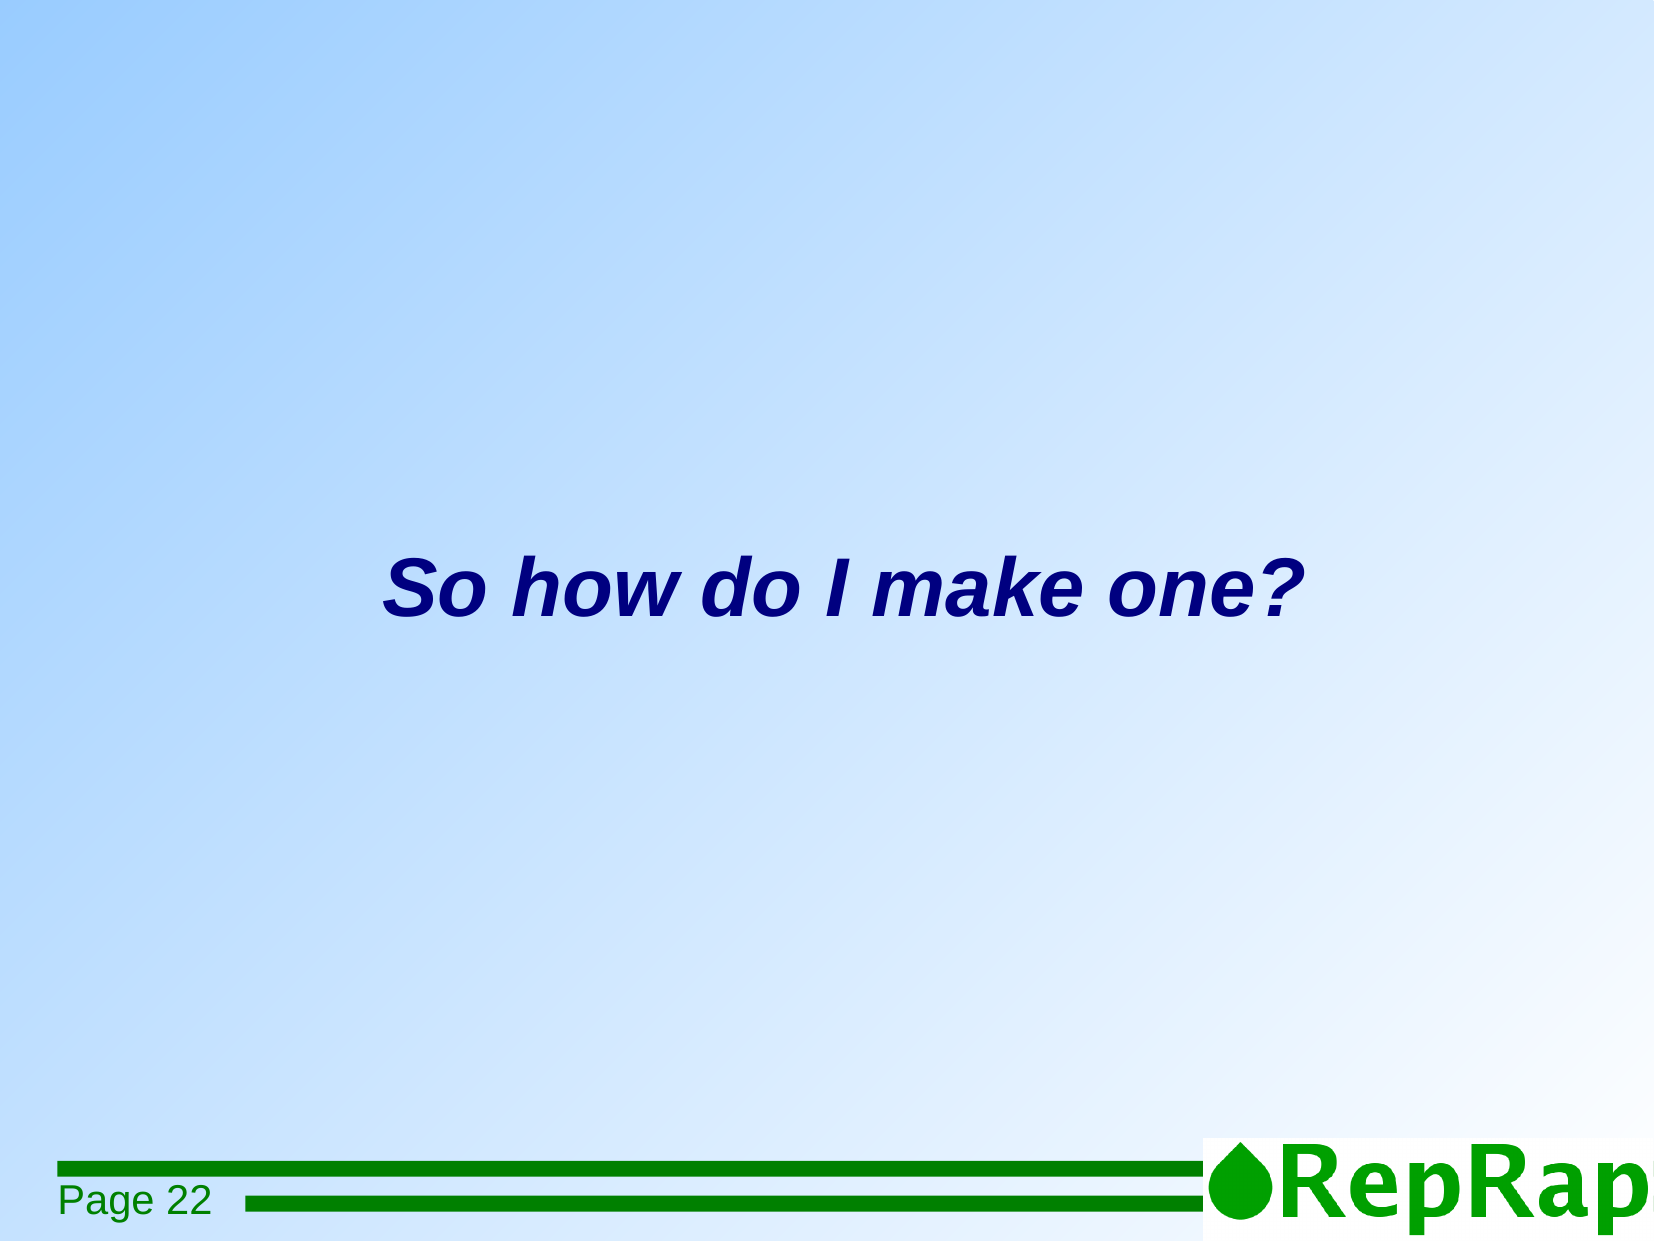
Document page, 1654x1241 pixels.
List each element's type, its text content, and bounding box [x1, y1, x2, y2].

picture [1203, 1138, 1654, 1241]
title So how do I make one? [62, 510, 1627, 667]
